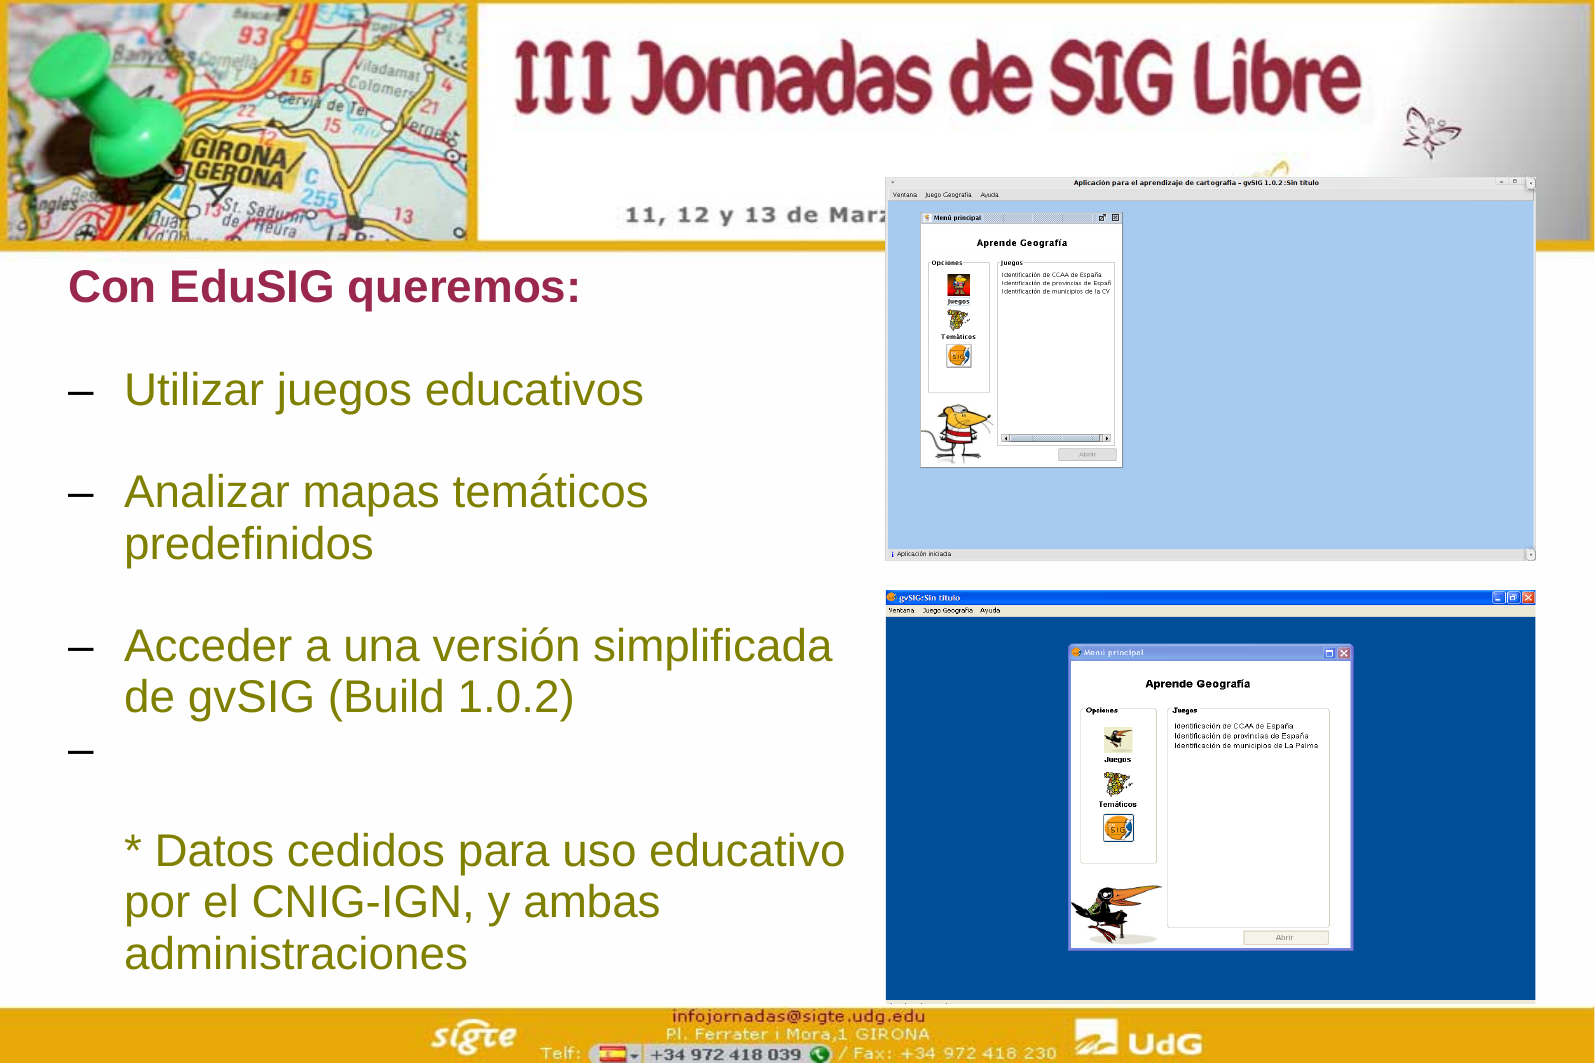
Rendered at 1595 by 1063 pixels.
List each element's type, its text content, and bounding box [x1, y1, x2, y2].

text_box Con EduSIG queremos: Utilizar juegos educativos Analizar mapas temáticos predefinidos Acceder a una versión simplificada de gvSIG (Build 1.0.2) * Datos cedidos para uso educativo por el CNIG-IGN, y ambas administraciones [53, 253, 886, 985]
picture [0, 0, 1595, 1063]
